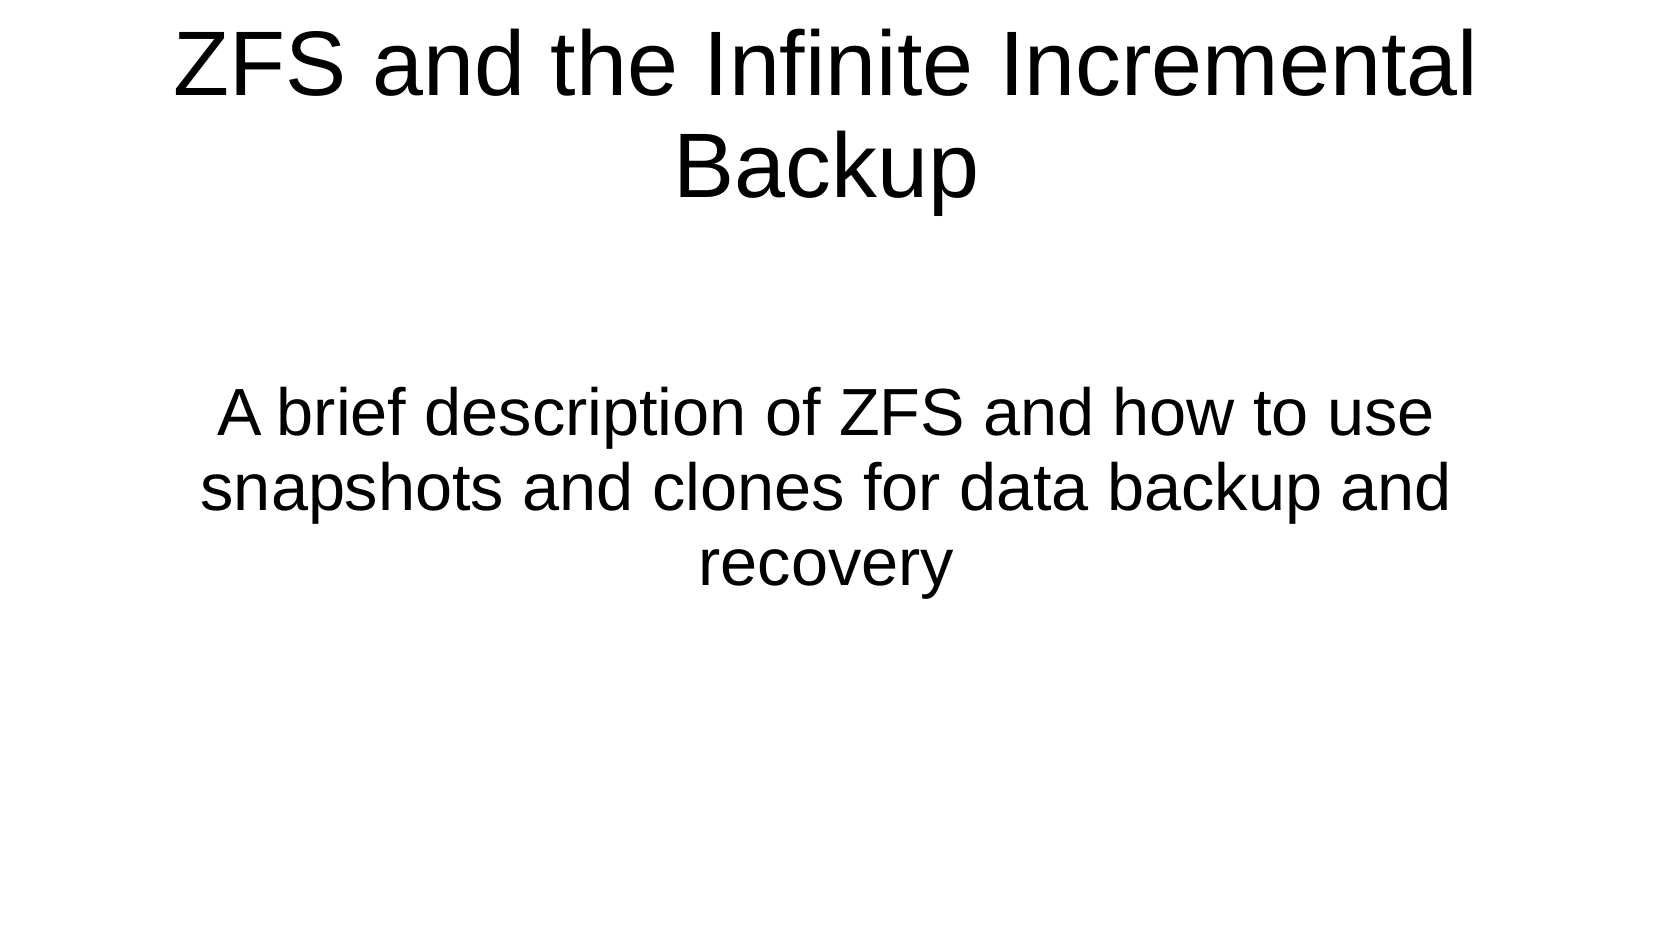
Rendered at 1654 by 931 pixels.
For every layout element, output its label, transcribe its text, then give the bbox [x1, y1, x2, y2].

title ZFS and the Infinite Incremental Backup [82, 12, 1571, 217]
subtitle A brief description of ZFS and how to use snapshots and clones for data backup and recovery [82, 217, 1571, 758]
